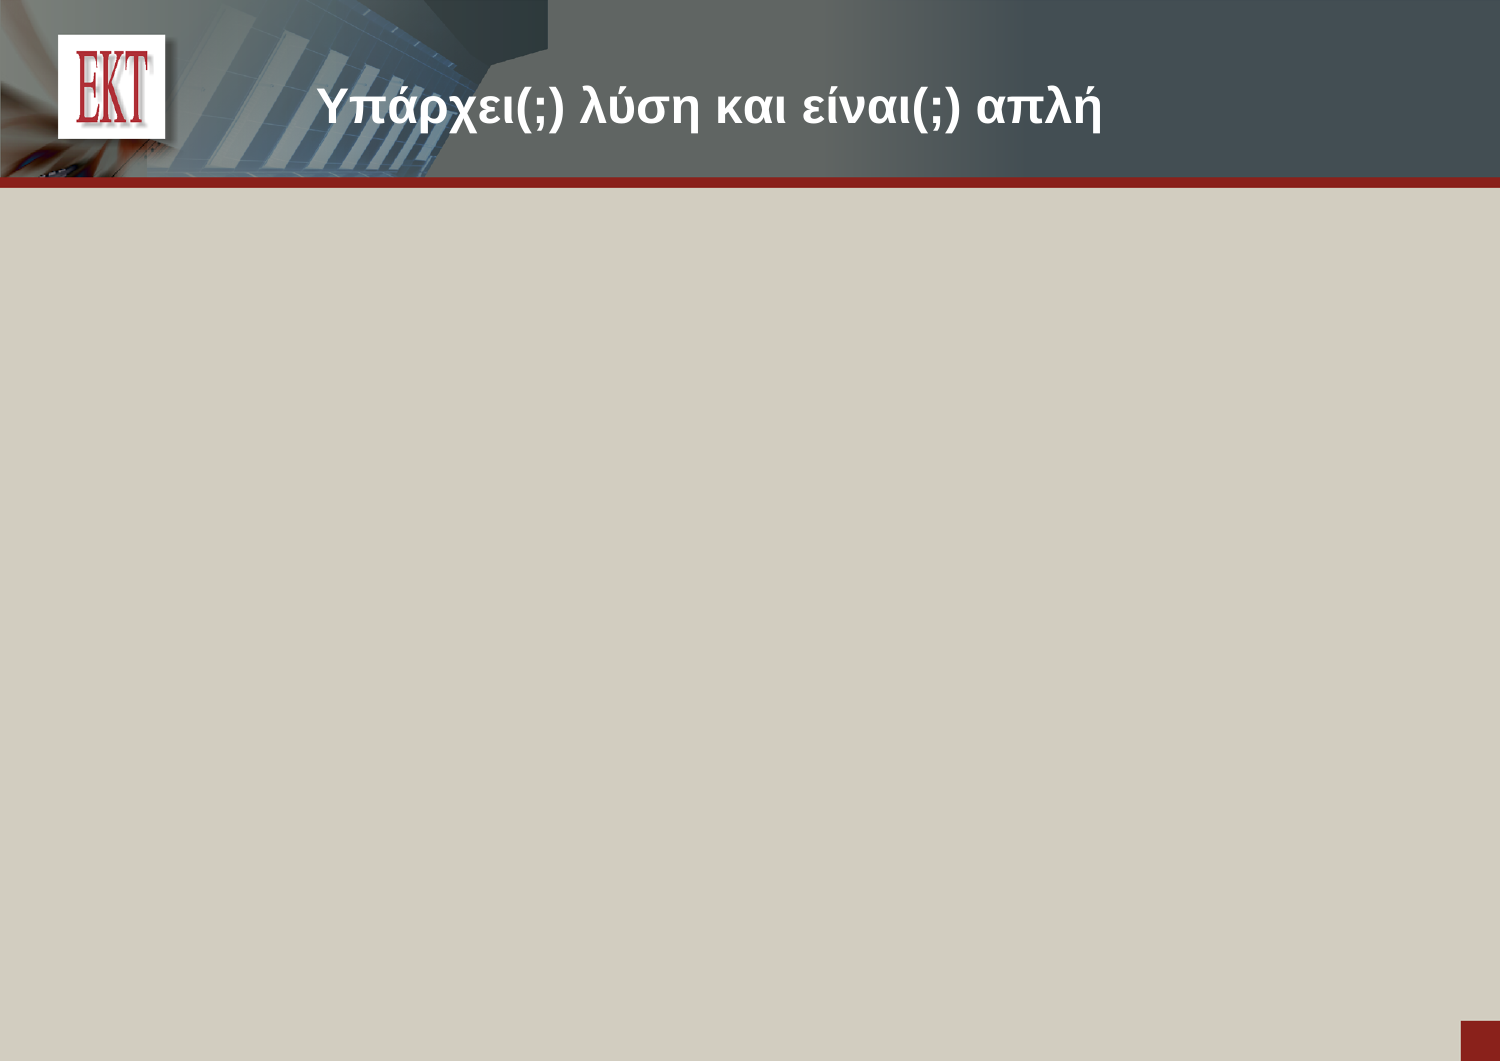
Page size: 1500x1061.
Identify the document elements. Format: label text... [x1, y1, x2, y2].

picture [0, 0, 1500, 1061]
title Υπάρχει(;) λύση και είναι(;) απλή [301, 42, 1426, 165]
